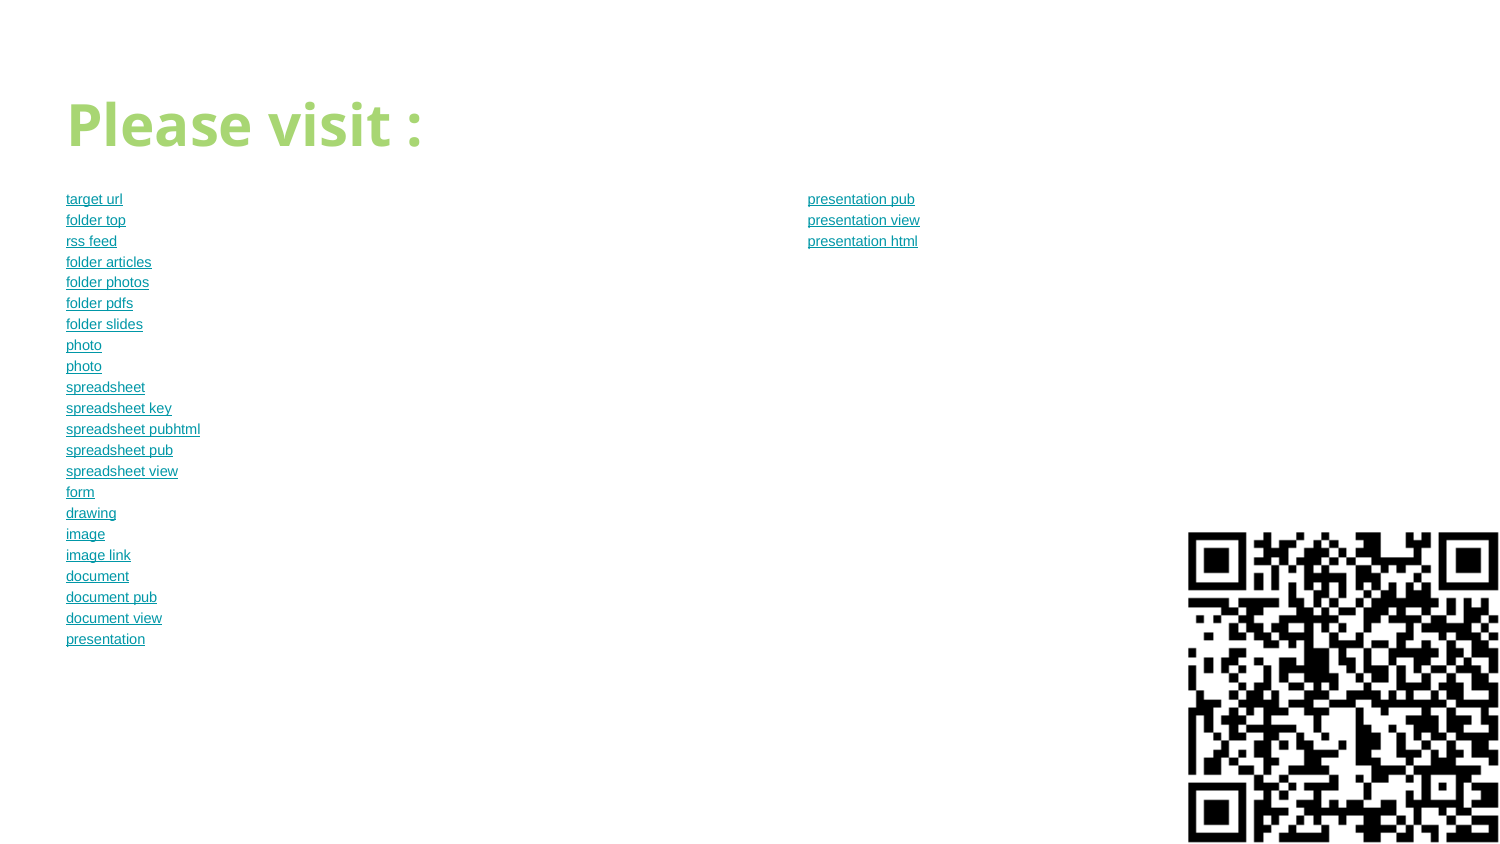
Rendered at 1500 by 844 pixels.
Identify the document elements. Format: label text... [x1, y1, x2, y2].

list target url folder top rss feed folder articles folder photos folder pdfs folder slides photo photo spreadsheet spreadsheet key spreadsheet pubhtml spreadsheet pub spreadsheet view form drawing image image link document document pub document view presentation [51, 189, 708, 750]
picture [1187, 531, 1500, 844]
title Please visit : [51, 72, 1449, 167]
list presentation pub presentation view presentation html [792, 189, 1449, 750]
